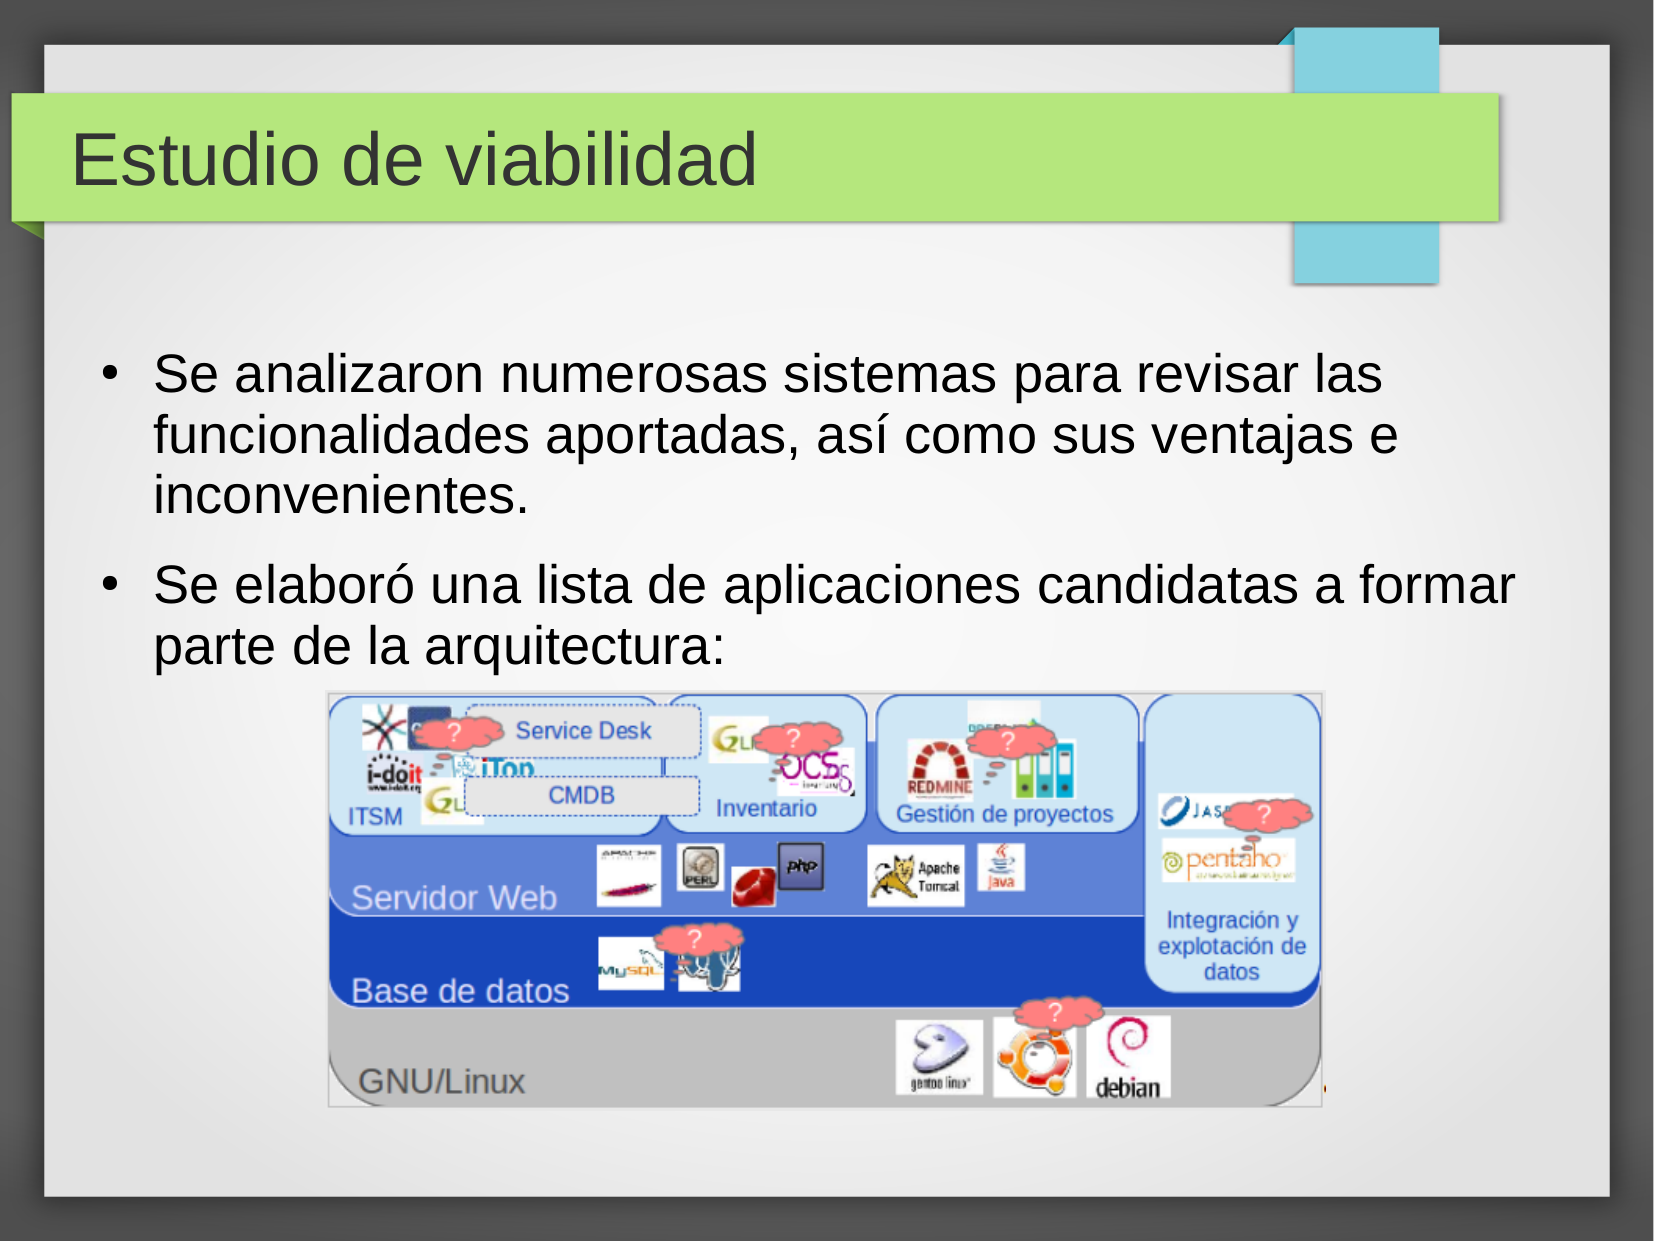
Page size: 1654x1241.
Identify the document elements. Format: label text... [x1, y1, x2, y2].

picture [0, 0, 1654, 1241]
list Se analizaron numerosas sistemas para revisar las funcionalidades aportadas, así como sus ventajas e inconvenientes. Se elaboró una lista de aplicaciones candidatas a formar parte de la arquitectura: [82, 343, 1538, 1063]
title Estudio de viabilidad [70, 106, 1229, 213]
